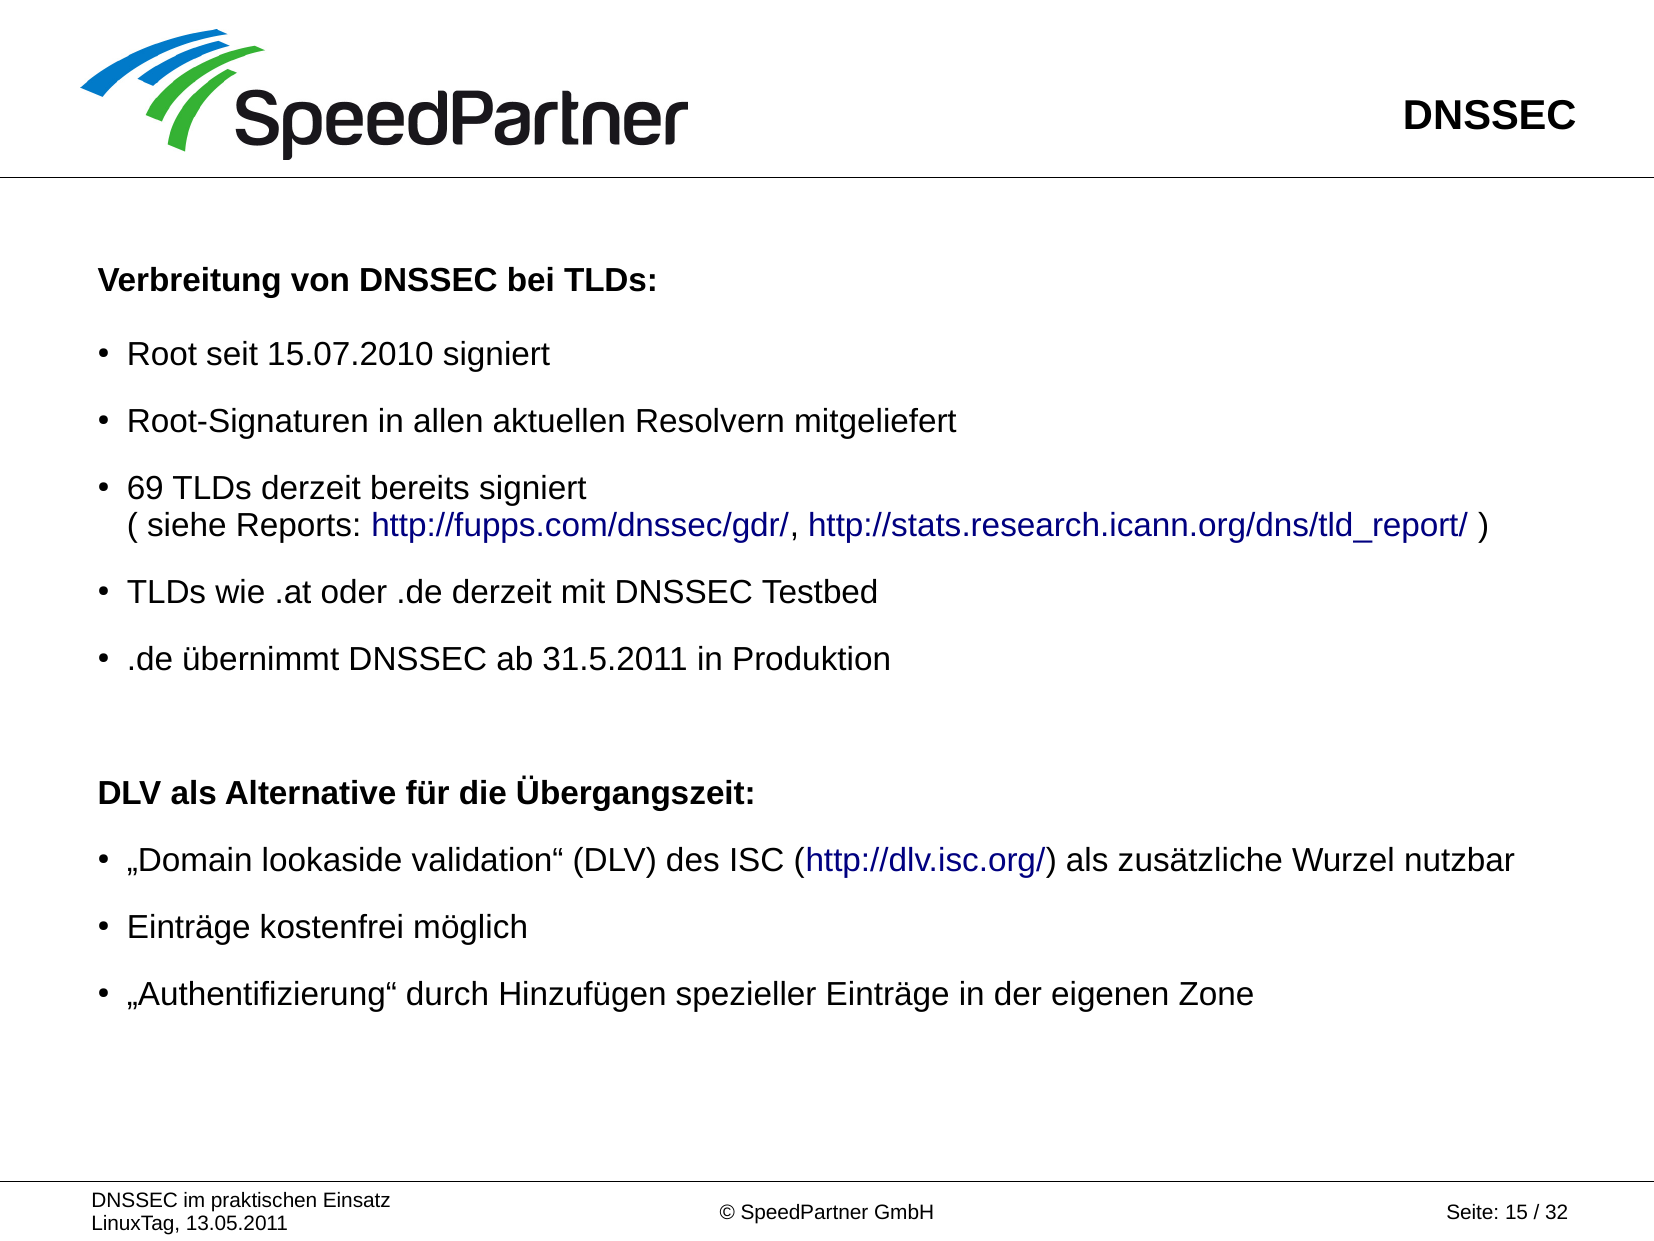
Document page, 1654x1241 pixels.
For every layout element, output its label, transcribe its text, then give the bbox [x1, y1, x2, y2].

picture [80, 29, 688, 160]
title DNSSEC [590, 70, 1577, 160]
text_box Verbreitung von DNSSEC bei TLDs: Root seit 15.07.2010 signiert Root-Signaturen in allen aktuellen Resolvern mitgeliefert 69 TLDs derzeit bereits signiert ( siehe Reports: http://fupps.com/dnssec/gdr/, http://stats.research.icann.org/dns/tld_report/ ) TLDs wie .at oder .de derzeit mit DNSSEC Testbed .de übernimmt DNSSEC ab 31.5.2011 in Produktion DLV als Alternative für die Übergangszeit: „Domain lookaside validation“ (DLV) des ISC (http://dlv.isc.org/) als zusätzliche Wurzel nutzbar Einträge kostenfrei möglich „Authentifizierung“ durch Hinzufügen spezieller Einträge in der eigenen Zone [82, 253, 1565, 1151]
